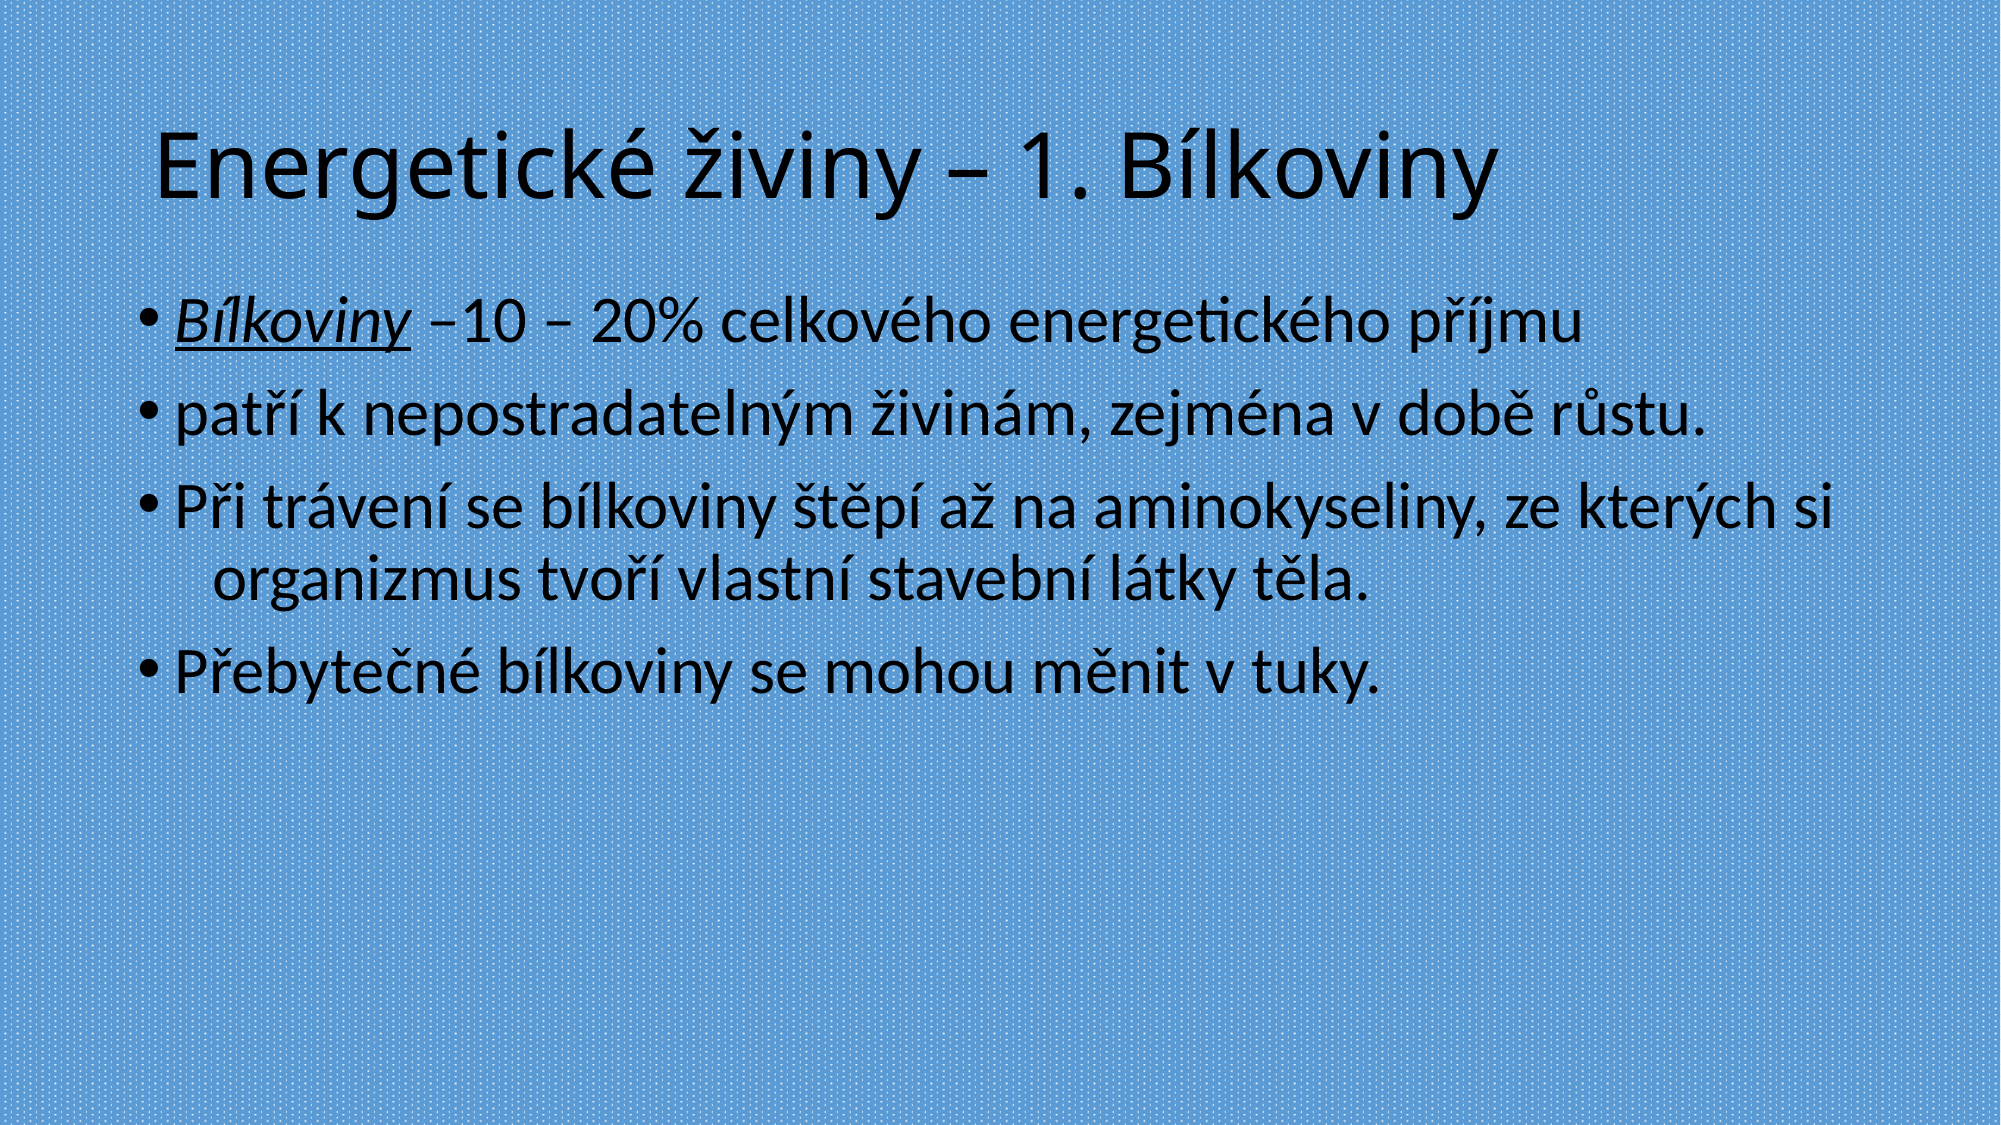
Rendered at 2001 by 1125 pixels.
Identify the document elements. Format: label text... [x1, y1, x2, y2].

list Bílkoviny –10 – 20% celkového energetického příjmu patří k nepostradatelným živinám, zejména v době růstu. Při trávení se bílkoviny štěpí až na aminokyseliny, ze kterých si organizmus tvoří vlastní stavební látky těla. Přebytečné bílkoviny se mohou měnit v tuky. [122, 277, 2000, 1014]
title Energetické živiny – 1. Bílkoviny [137, 59, 1863, 277]
